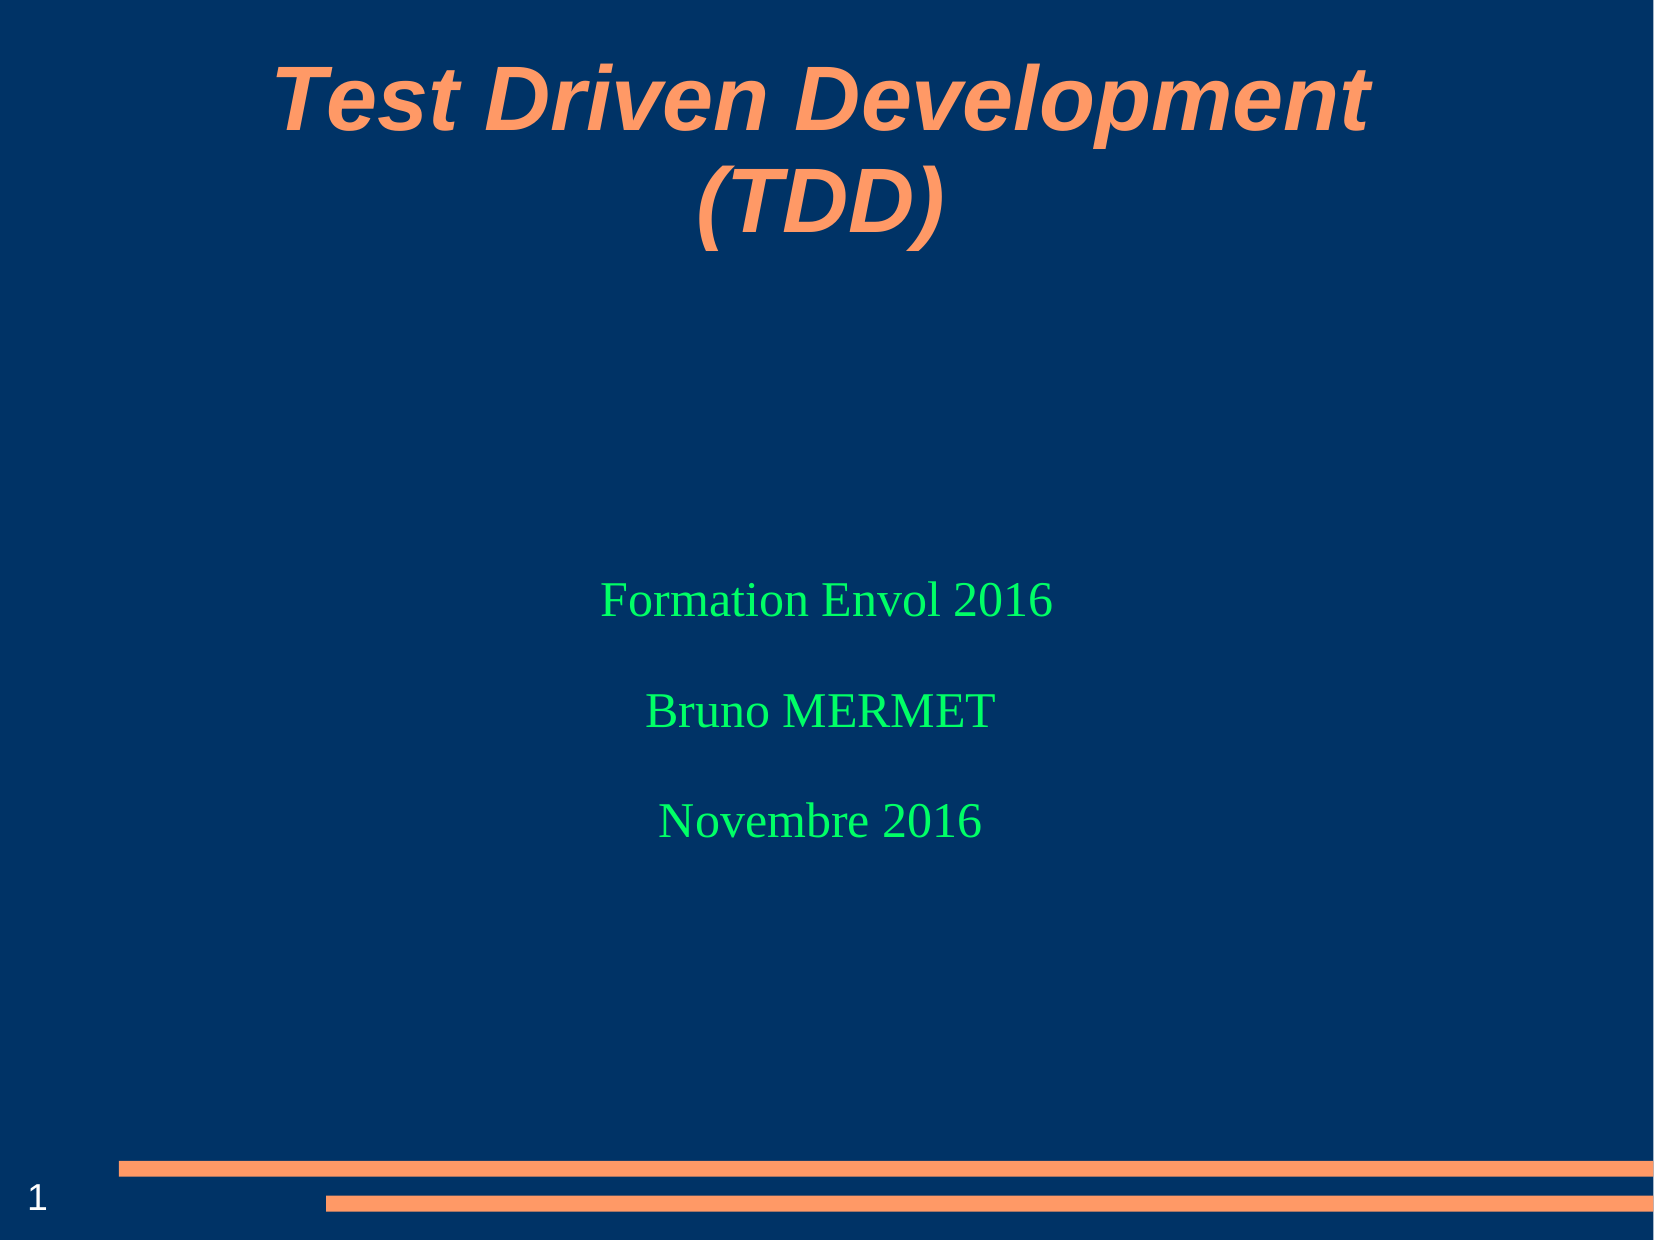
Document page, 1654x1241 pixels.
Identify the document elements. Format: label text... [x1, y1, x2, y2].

subtitle Formation Envol 2016 Bruno MERMET Novembre 2016 [35, 322, 1607, 1099]
title Test Driven Development (TDD) [35, 46, 1607, 254]
